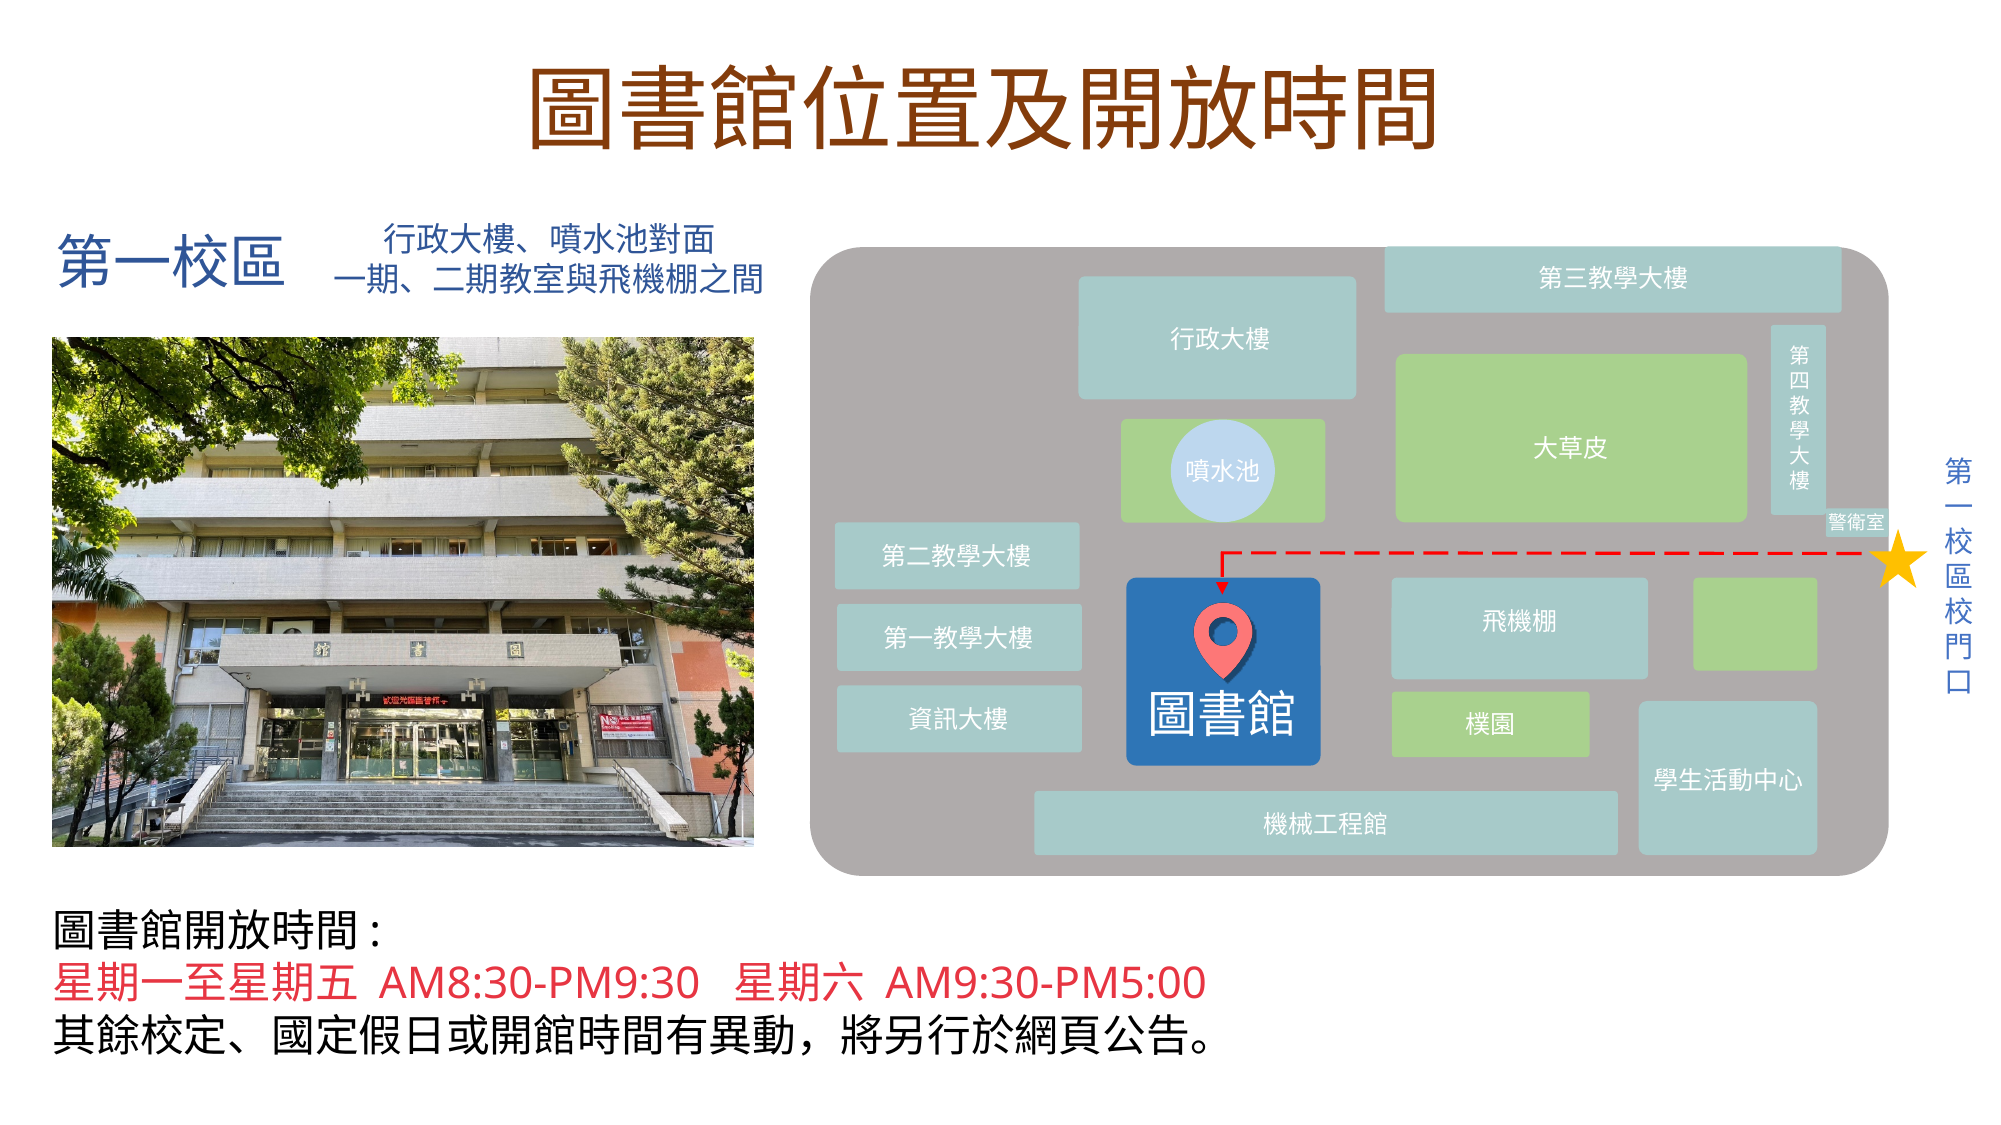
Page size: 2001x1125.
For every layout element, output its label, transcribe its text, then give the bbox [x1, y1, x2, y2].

text_box [830, 246, 1928, 856]
text_box 第四教學大樓 [1774, 335, 1823, 501]
text_box 第一校區校門口 [1949, 566, 1963, 586]
text_box 第二教學大樓 [848, 533, 1064, 579]
text_box 圖書館 [1155, 695, 1189, 730]
text_box 樸園 [1330, 701, 1651, 747]
text_box 機械工程館 [1217, 801, 1436, 846]
text_box 第一校區校門口 [1950, 673, 1963, 689]
text_box 圖書館 [1113, 675, 1332, 751]
picture [1174, 592, 1272, 691]
text_box 行政大樓、噴水池對面 一期、二期教室與飛機棚之間 [313, 211, 786, 306]
text_box 飛機棚 [1410, 598, 1629, 644]
text_box 警衛室 [1800, 503, 1914, 541]
text_box 學生活動中心 [1618, 757, 1838, 802]
text_box 第一教學大樓 [850, 614, 1066, 660]
title 圖書館位置及開放時間 [337, 31, 1632, 195]
text_box 行政大樓 [1111, 315, 1330, 361]
text_box 第一校區校門口 [1930, 446, 1963, 706]
text_box 資訊大樓 [850, 696, 1066, 742]
picture [52, 337, 754, 847]
text_box 第三教學大樓 [1453, 255, 1773, 301]
text_box 圖書館開放時間: 星期一至星期五 AM8:30-PM9:30 星期六 AM9:30-PM5:00 其餘校定、國定假日或開館時間有異動，將另行於網頁公告。 [37, 894, 1389, 1068]
text_box 第一校區 [37, 217, 307, 303]
text_box 噴水池 [1154, 447, 1292, 493]
text_box 大草皮 [1410, 425, 1731, 471]
